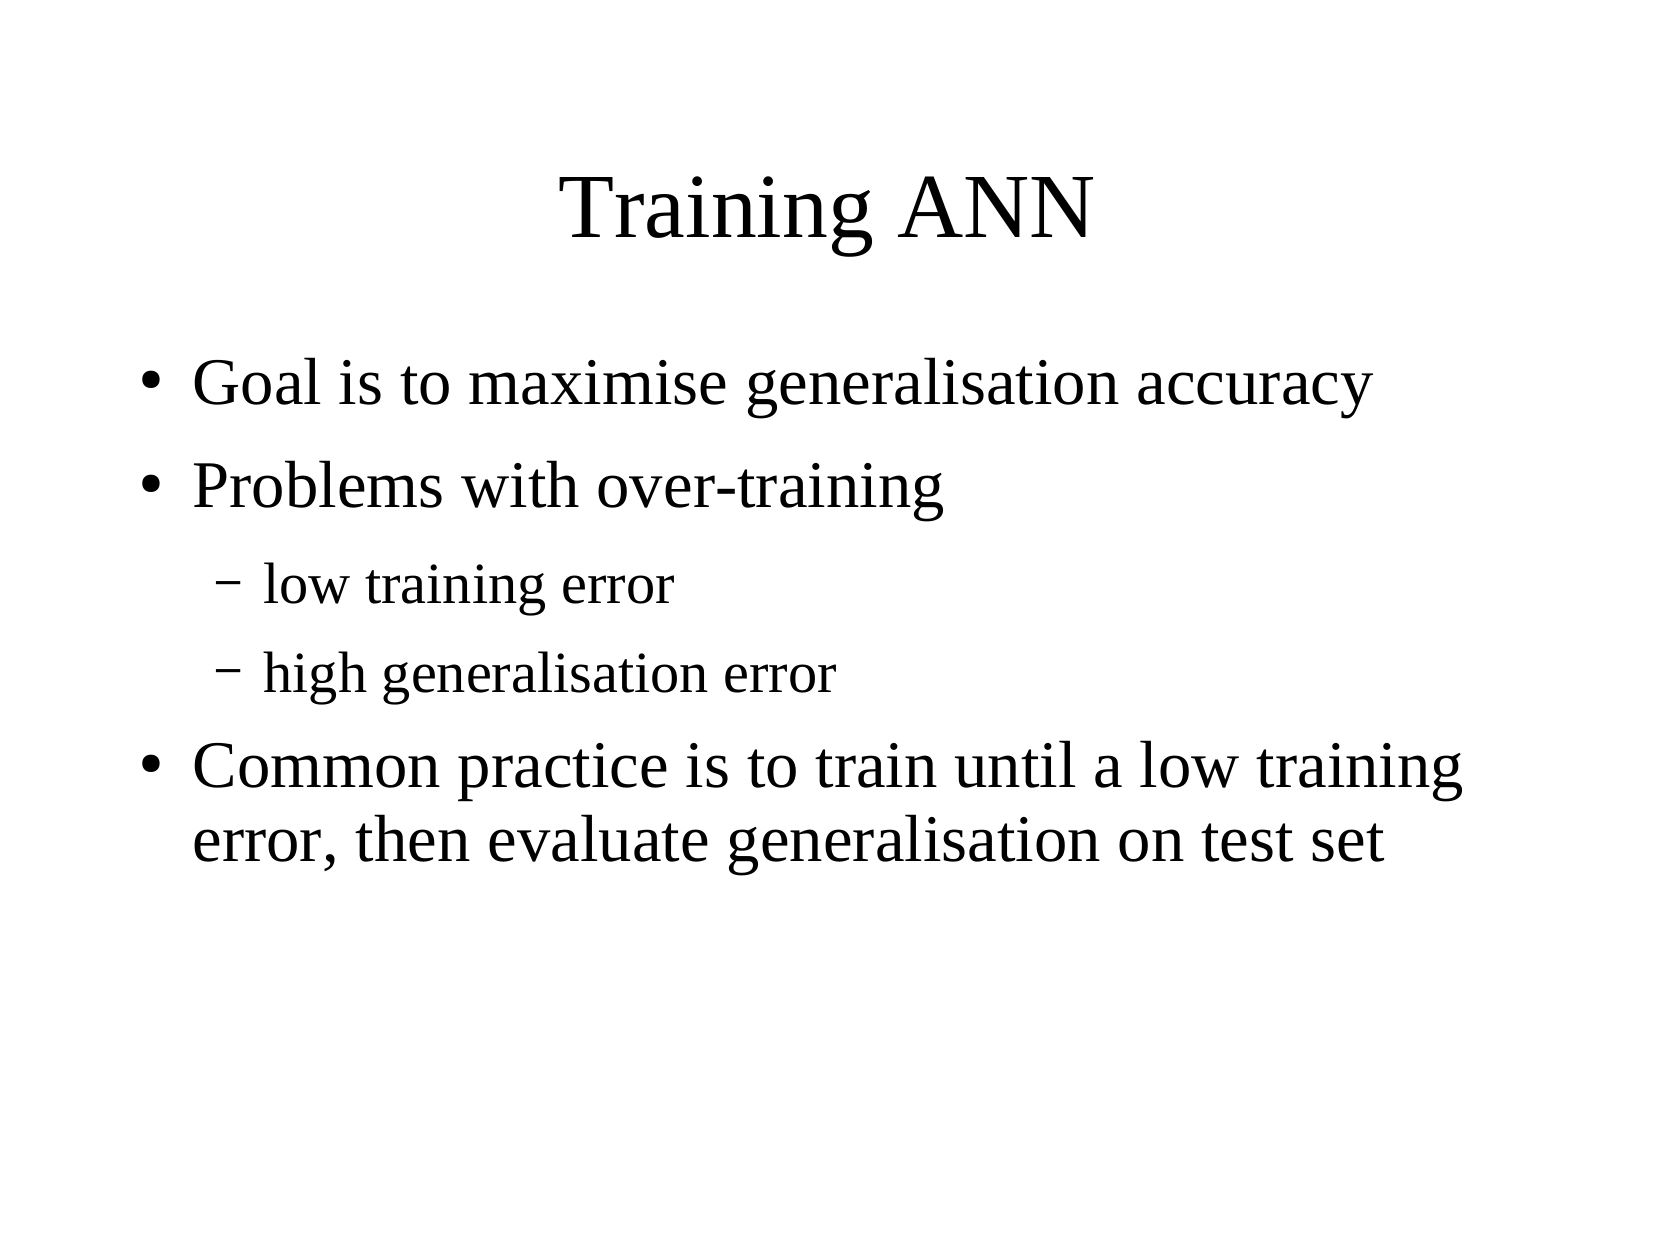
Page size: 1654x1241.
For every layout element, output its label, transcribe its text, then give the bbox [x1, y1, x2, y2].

title Training ANN [121, 102, 1534, 311]
list Goal is to maximise generalisation accuracy Problems with over-training low training error high generalisation error Common practice is to train until a low training error, then evaluate generalisation on test set [121, 344, 1534, 1127]
